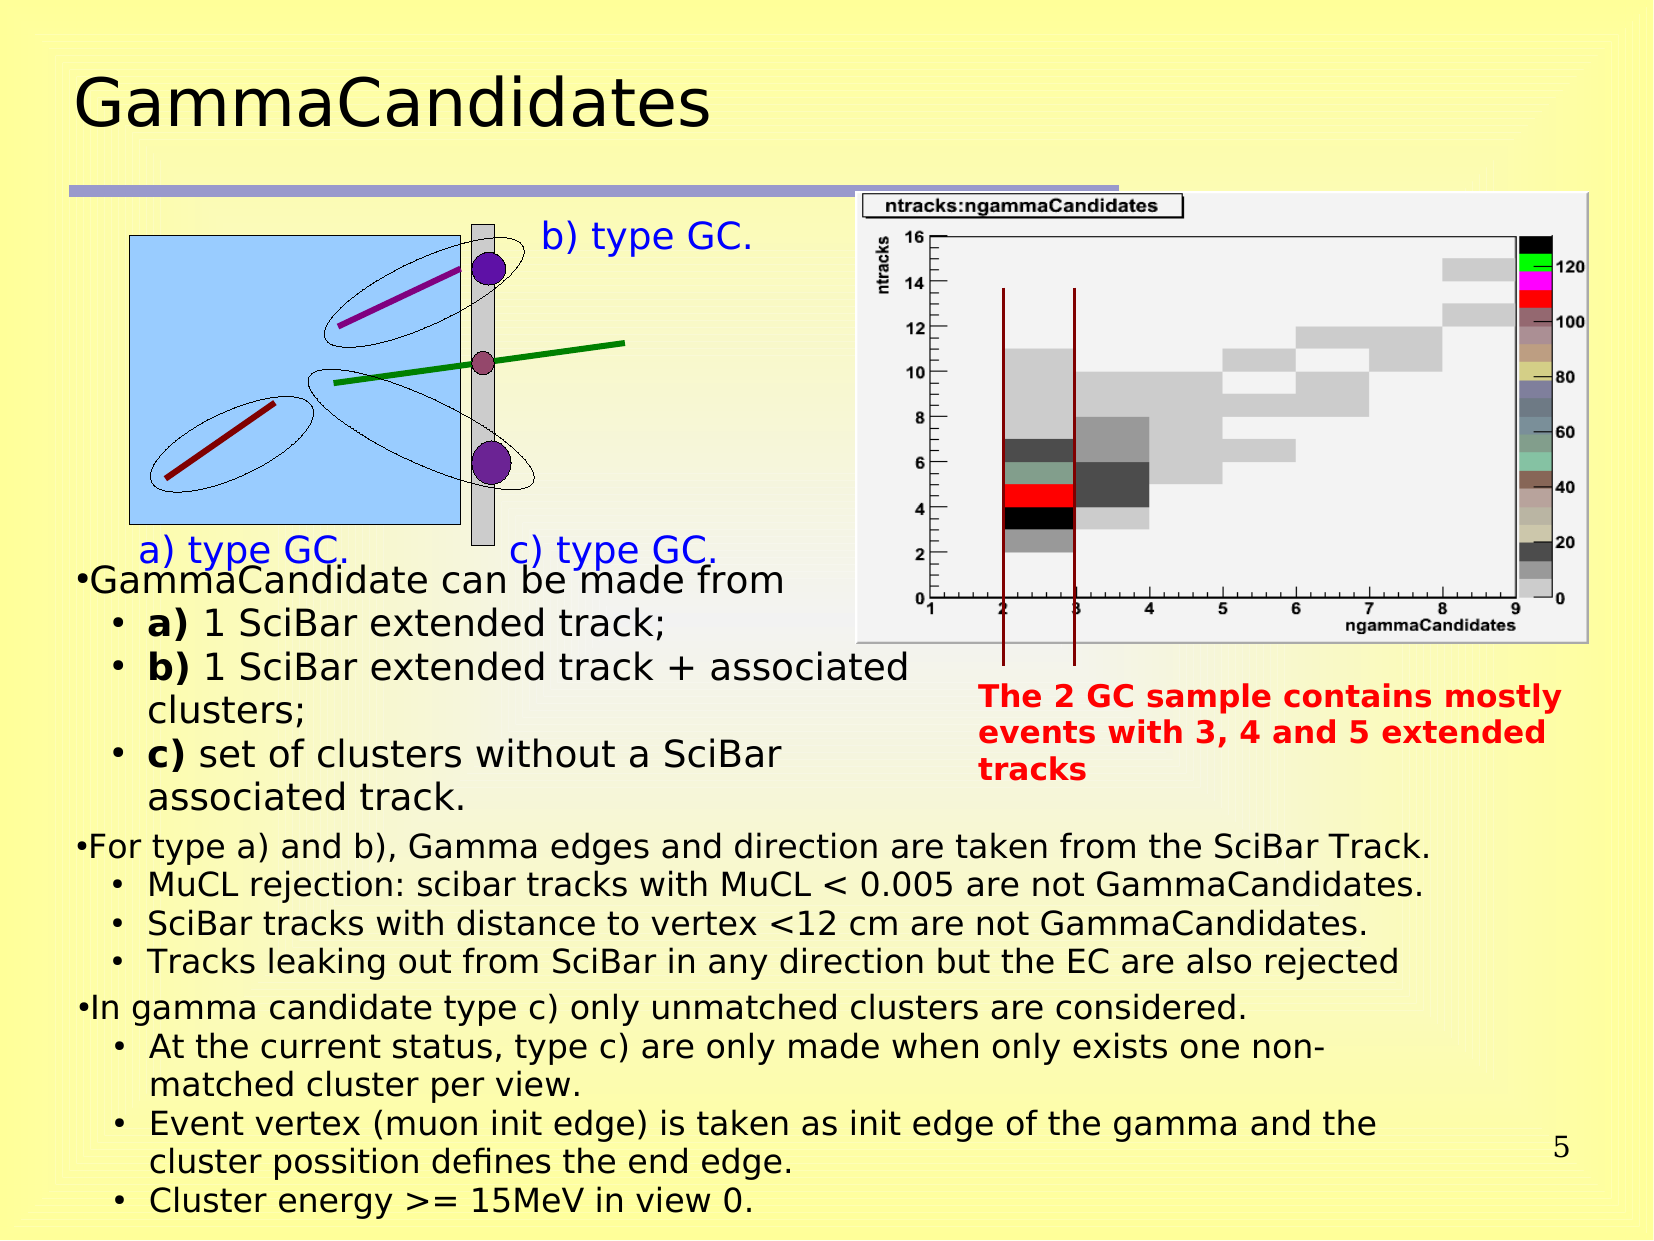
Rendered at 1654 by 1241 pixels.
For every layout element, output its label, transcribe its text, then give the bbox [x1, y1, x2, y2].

text_box a) type GC. [123, 521, 508, 580]
text_box For type a) and b), Gamma edges and direction are taken from the SciBar Track. MuCL rejection: scibar tracks with MuCL < 0.005 are not GammaCandidates. SciBar tracks with distance to vertex <12 cm are not GammaCandidates. Tracks leaking out from SciBar in any direction but the EC are also rejected [61, 820, 1549, 1199]
text_box [129, 235, 461, 521]
text_box b) type GC. [525, 207, 800, 266]
text_box The 2 GC sample contains mostly events with 3, 4 and 5 extended tracks [963, 671, 1641, 796]
text_box [471, 224, 512, 521]
text_box c) type GC. [508, 521, 738, 580]
title GammaCandidates [73, 197, 855, 208]
picture [855, 191, 1589, 645]
text_box GammaCandidate can be made from a) 1 SciBar extended track; b) 1 SciBar extended track + associated clusters; c) set of clusters without a SciBar associated track. [61, 550, 964, 872]
title GammaCandidates [73, 0, 1562, 191]
text_box In gamma candidate type c) only unmatched clusters are considered. At the current status, type c) are only made when only exists one non-matched cluster per view. Event vertex (muon init edge) is taken as init edge of the gamma and the cluster possition defines the end edge. Cluster energy >= 15MeV in view 0. [63, 981, 1469, 1228]
